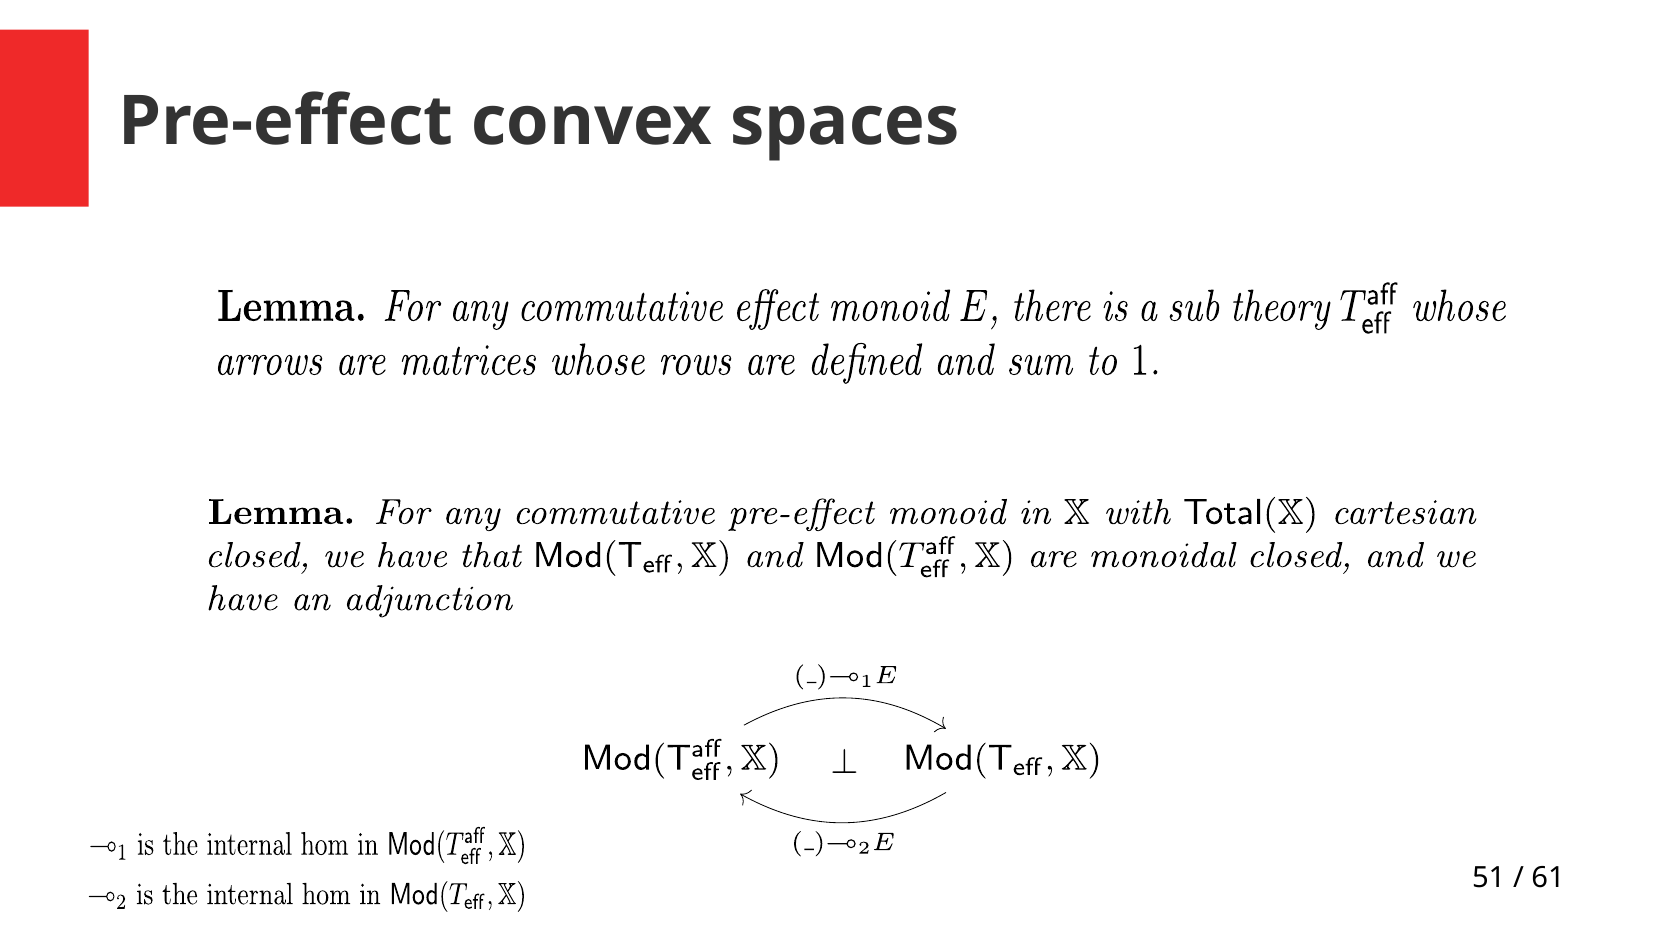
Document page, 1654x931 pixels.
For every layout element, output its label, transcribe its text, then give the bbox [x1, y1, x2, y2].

text_box [215, 282, 1506, 384]
text_box [90, 496, 1477, 865]
title Pre-effect convex spaces [118, 29, 1595, 207]
text_box [88, 881, 524, 912]
